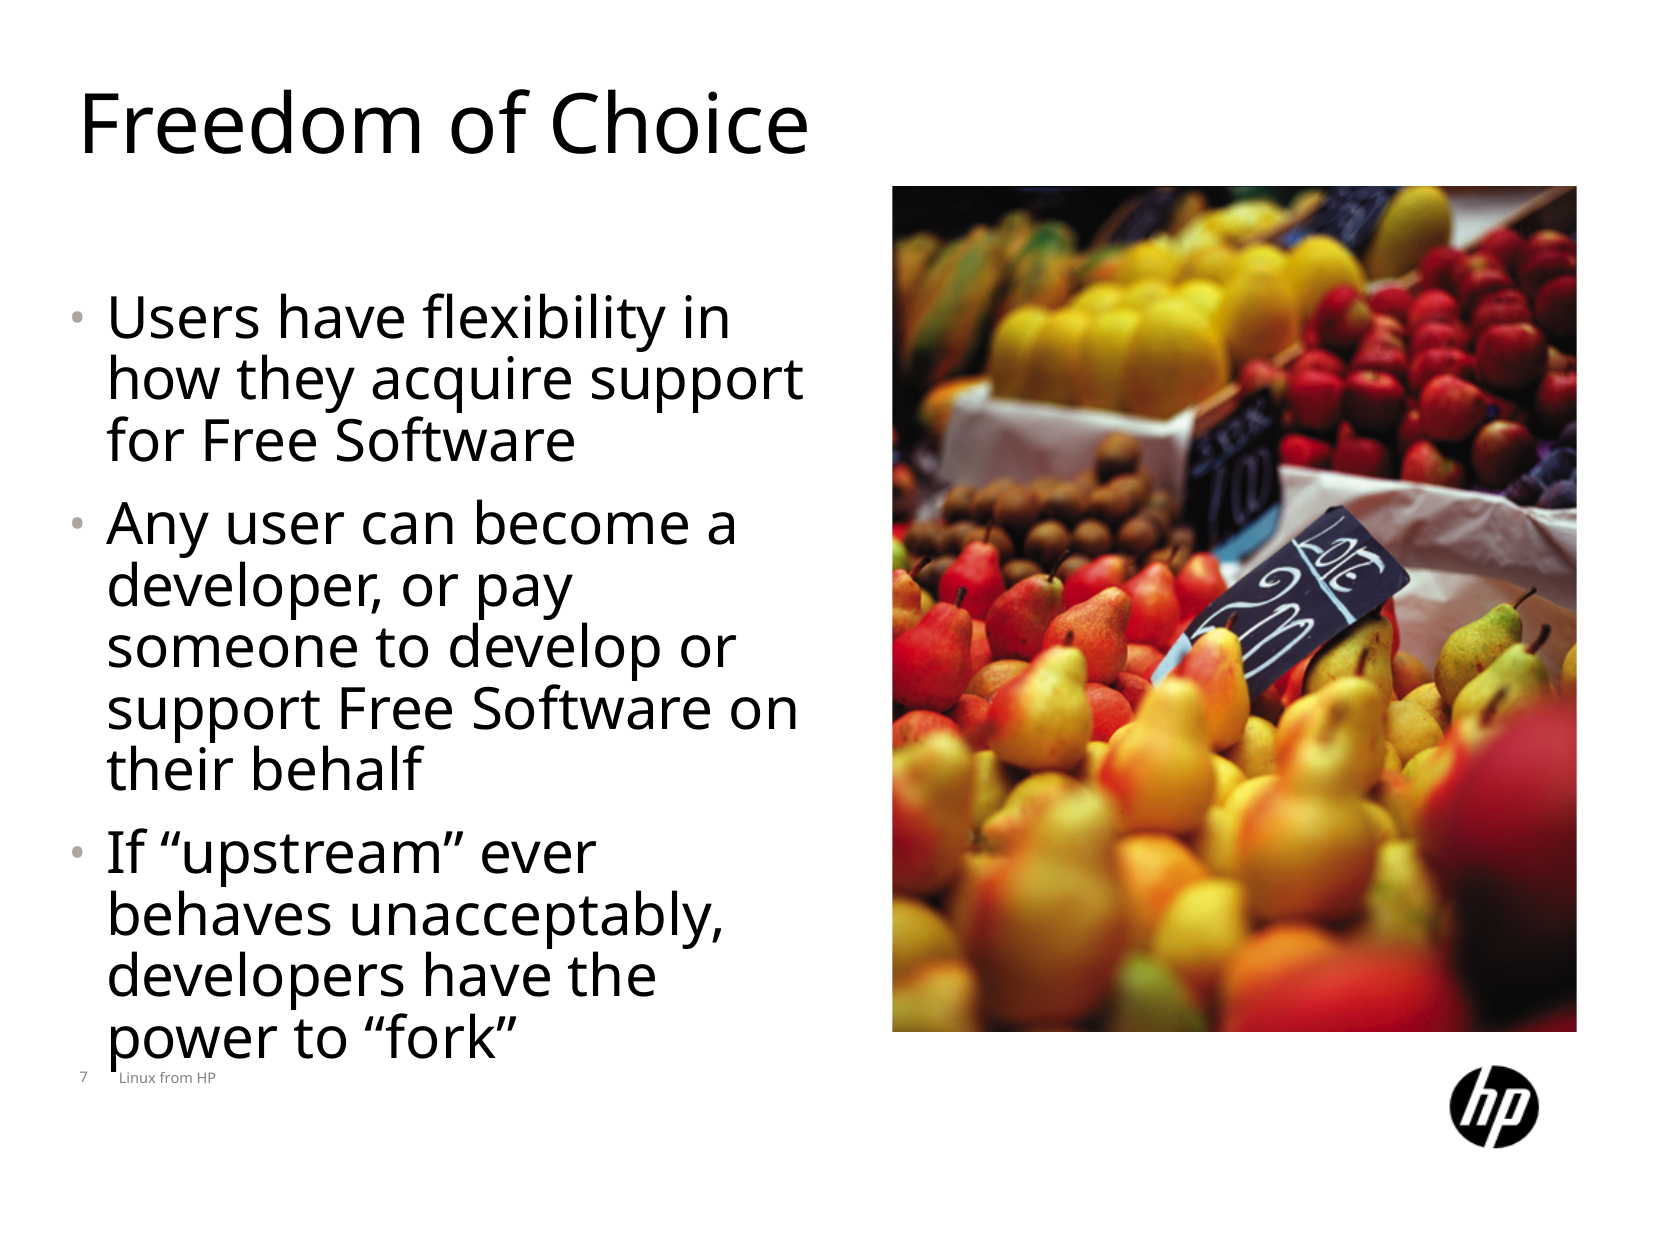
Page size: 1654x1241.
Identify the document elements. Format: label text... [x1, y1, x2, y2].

title Freedom of Choice [77, 20, 1457, 228]
list Users have flexibility in how they acquire support for Free Software Any user can become a developer, or pay someone to develop or support Free Software on their behalf If “upstream” ever behaves unacceptably, developers have the power to “fork” [68, 289, 838, 1102]
picture [1447, 1063, 1542, 1151]
picture [892, 186, 1577, 1032]
